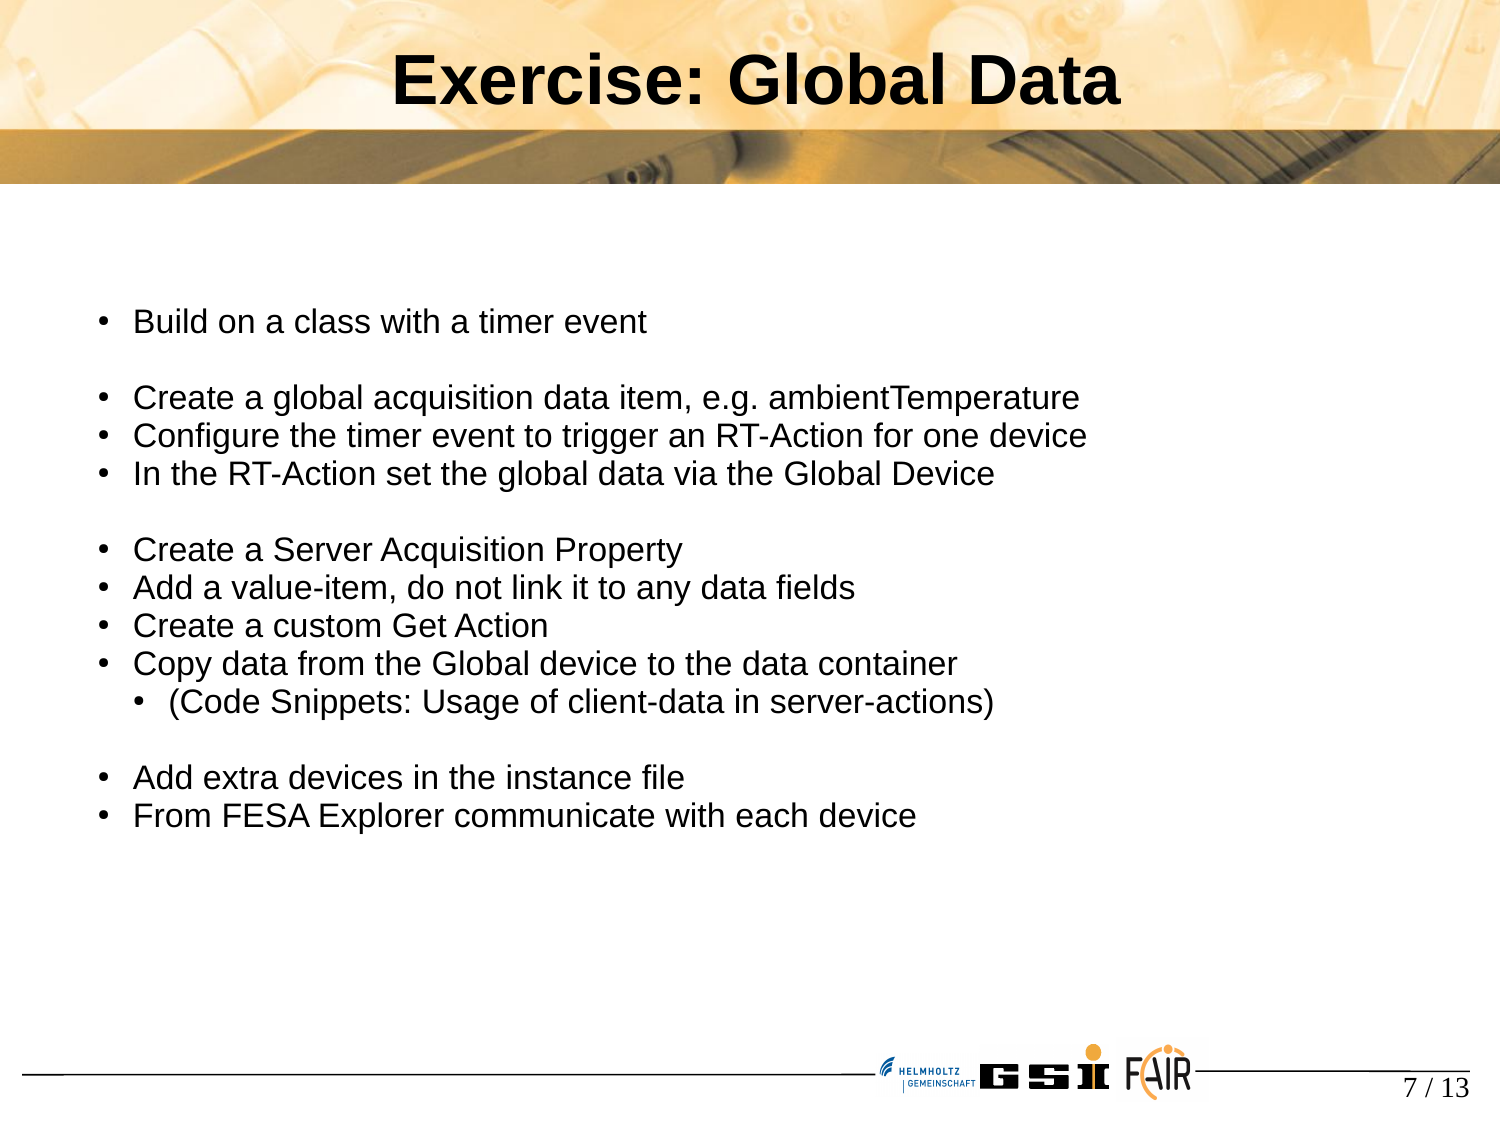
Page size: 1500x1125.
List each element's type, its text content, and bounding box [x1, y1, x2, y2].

text_box Build on a class with a timer event Create a global acquisition data item, e.g. ambientTemperature Configure the timer event to trigger an RT-Action for one device In the RT-Action set the global data via the Global Device Create a Server Acquisition Property Add a value-item, do not link it to any data fields Create a custom Get Action Copy data from the Global device to the data container (Code Snippets: Usage of client-data in server-actions) Add extra devices in the instance file From FESA Explorer communicate with each device [82, 295, 1359, 1125]
title Exercise: Global Data [153, 0, 1360, 167]
picture [0, 0, 1500, 186]
